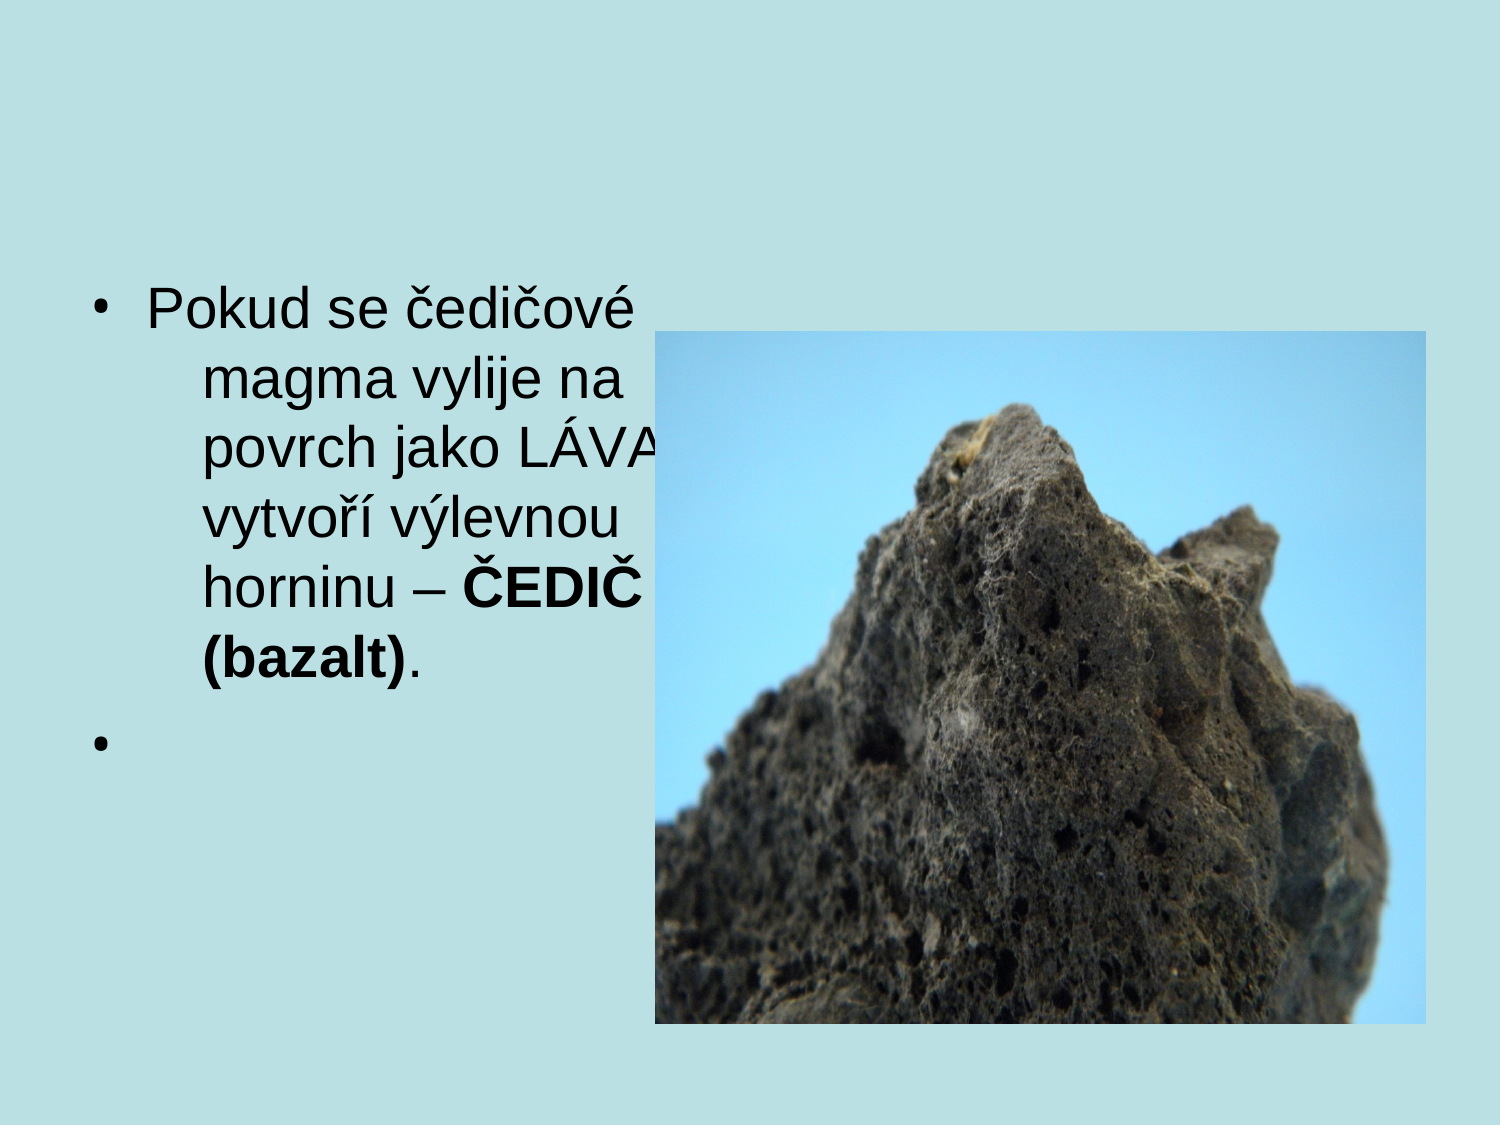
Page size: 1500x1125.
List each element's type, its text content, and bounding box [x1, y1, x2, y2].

list Pokud se čedičové magma vylije na povrch jako LÁVA, vytvoří výlevnou horninu – ČEDIČ (bazalt). [75, 262, 738, 1005]
picture [655, 332, 1426, 1024]
